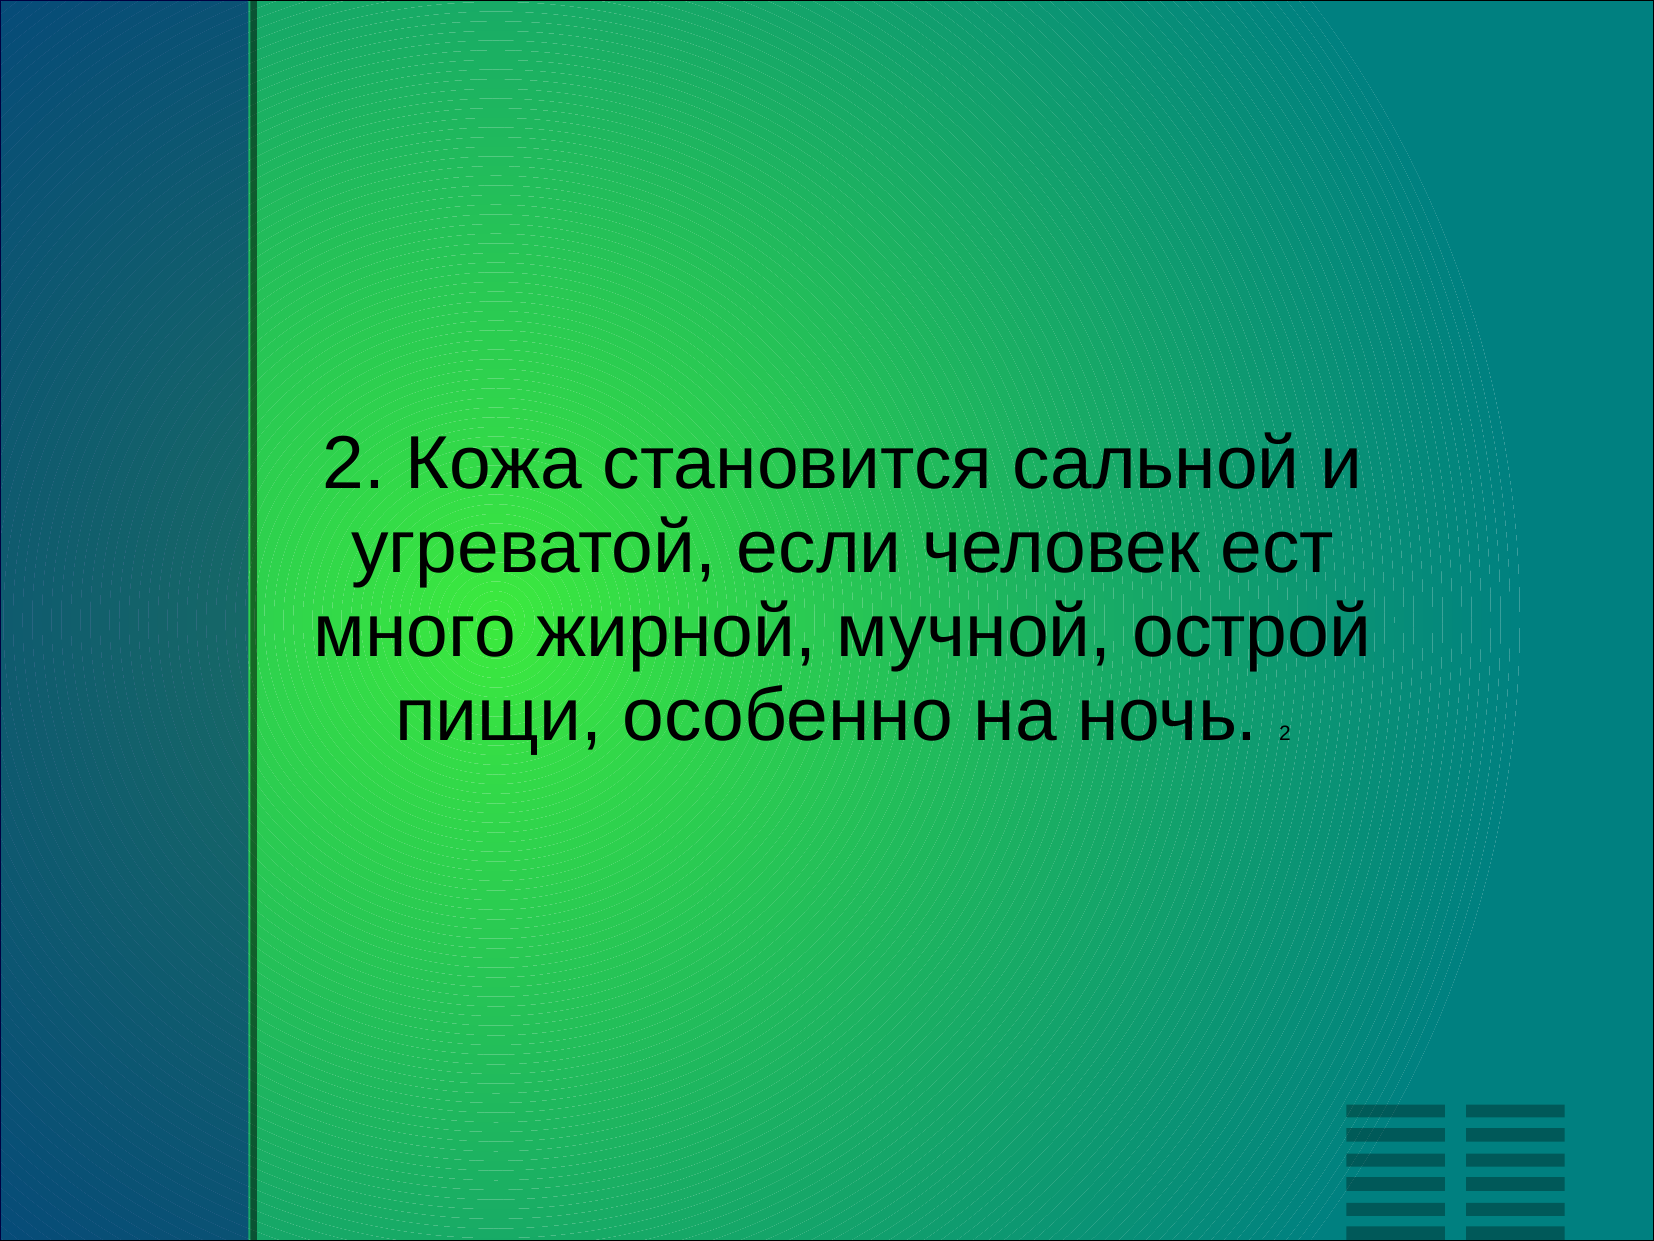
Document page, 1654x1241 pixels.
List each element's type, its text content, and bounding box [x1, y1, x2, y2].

text_box 2. Кожа становится сальной и угреватой, если человек ест много жирной, мучной, острой пищи, особенно на ночь. 2 [272, 413, 1414, 857]
